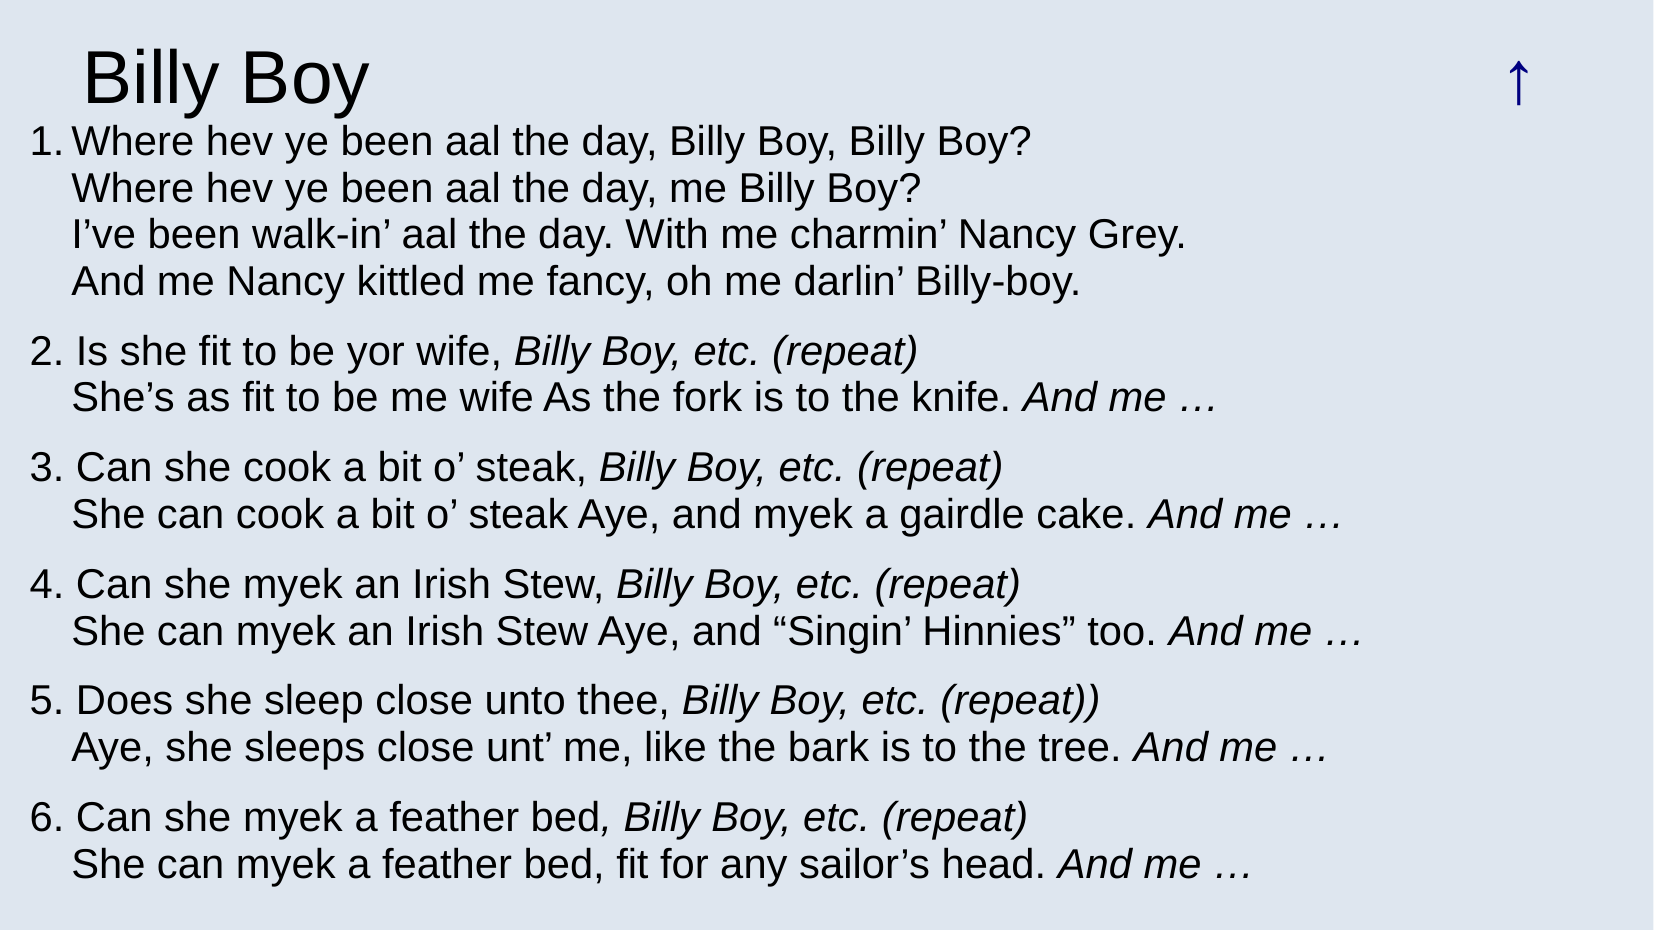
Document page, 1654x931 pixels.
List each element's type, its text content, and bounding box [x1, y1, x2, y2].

subtitle 1. Where hev ye been aal the day, Billy Boy, Billy Boy? Where hev ye been aal the day, me Billy Boy? I’ve been walk-in’ aal the day. With me charmin’ Nancy Grey. And me Nancy kittled me fancy, oh me darlin’ Billy-boy. 2. Is she fit to be yor wife, Billy Boy, etc. (repeat) She’s as fit to be me wife As the fork is to the knife. And me … 3. Can she cook a bit o’ steak, Billy Boy, etc. (repeat) She can cook a bit o’ steak Aye, and myek a gairdle cake. And me … 4. Can she myek an Irish Stew, Billy Boy, etc. (repeat) She can myek an Irish Stew Aye, and “Singin’ Hinnies” too. And me … 5. Does she sleep close unto thee, Billy Boy, etc. (repeat)) Aye, she sleeps close unt’ me, like the bark is to the tree. And me … 6. Can she myek a feather bed, Billy Boy, etc. (repeat) She can myek a feather bed, fit for any sailor’s head. And me … [29, 118, 1625, 887]
title Billy Boy ↑ [82, 35, 1571, 118]
